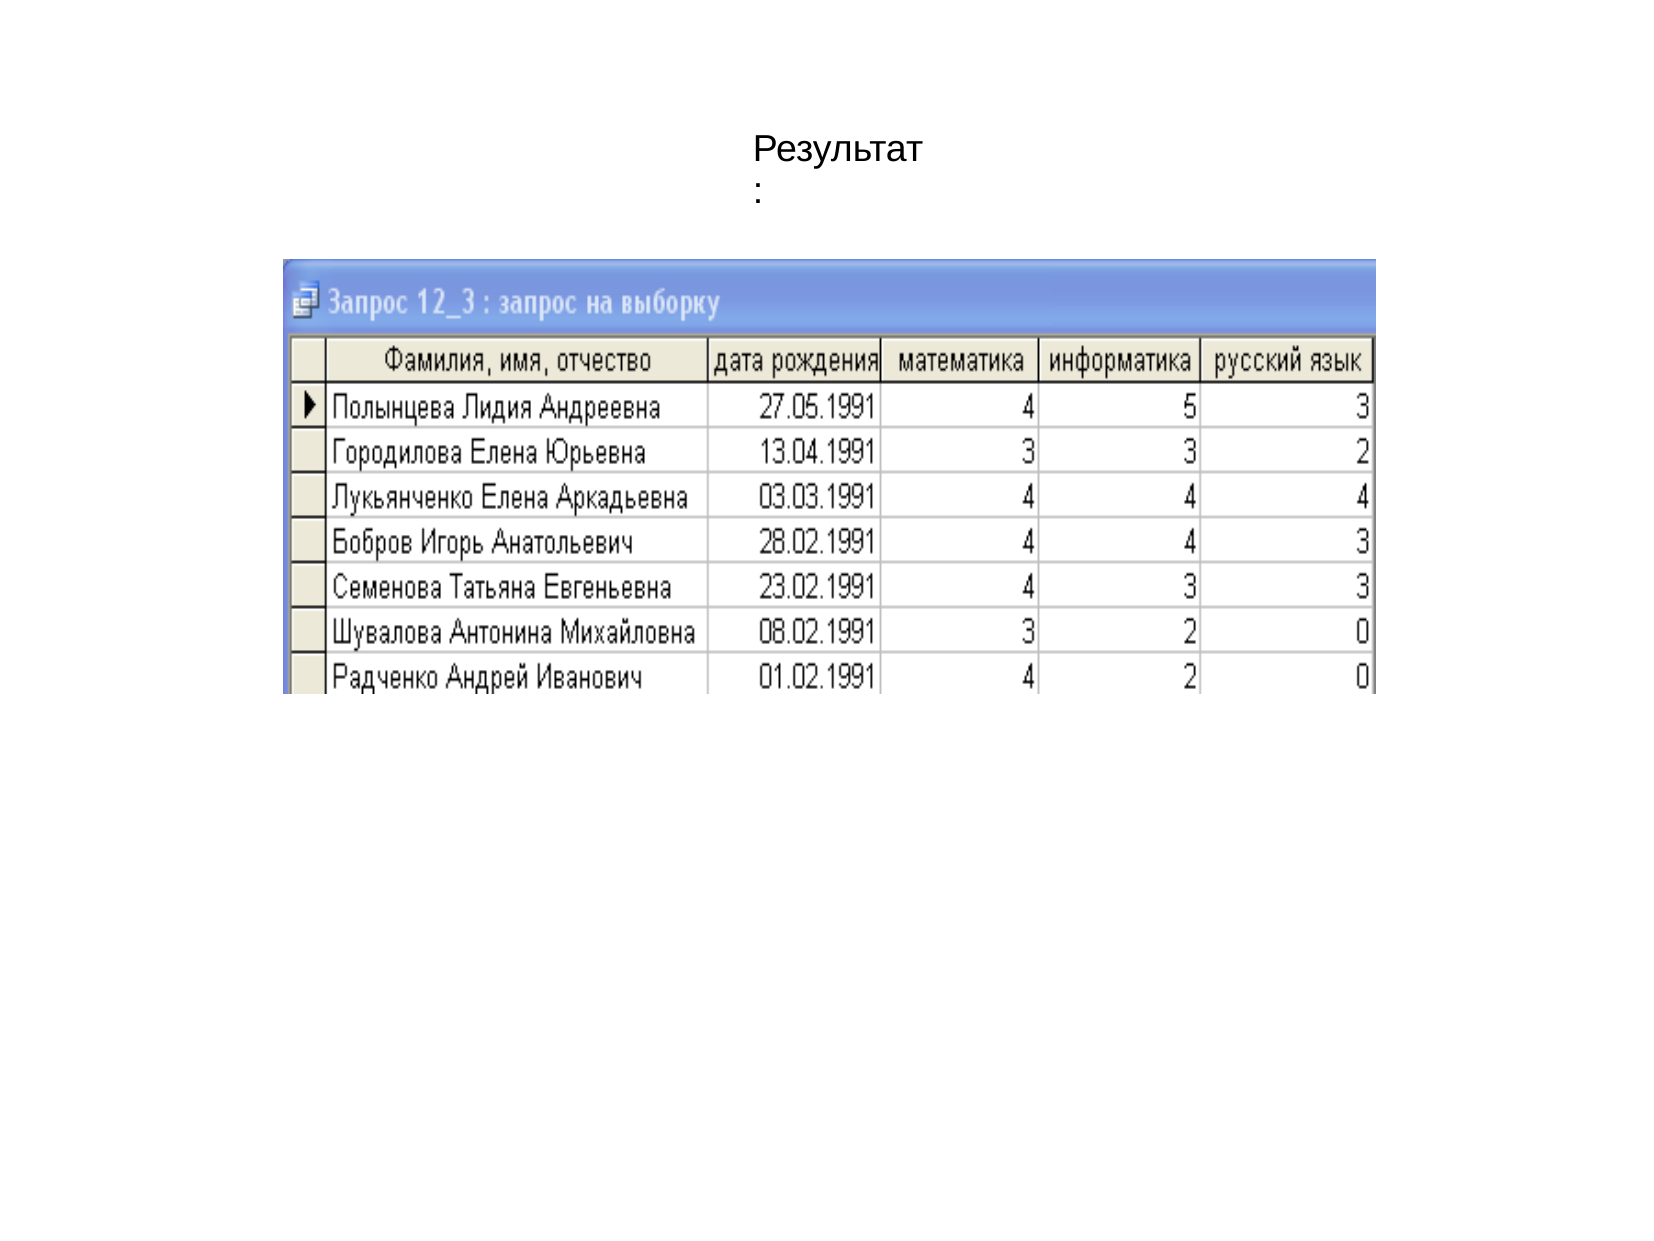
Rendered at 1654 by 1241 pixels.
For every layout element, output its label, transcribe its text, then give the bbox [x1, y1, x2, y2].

picture [283, 259, 1376, 694]
text_box Результат: [738, 120, 949, 178]
